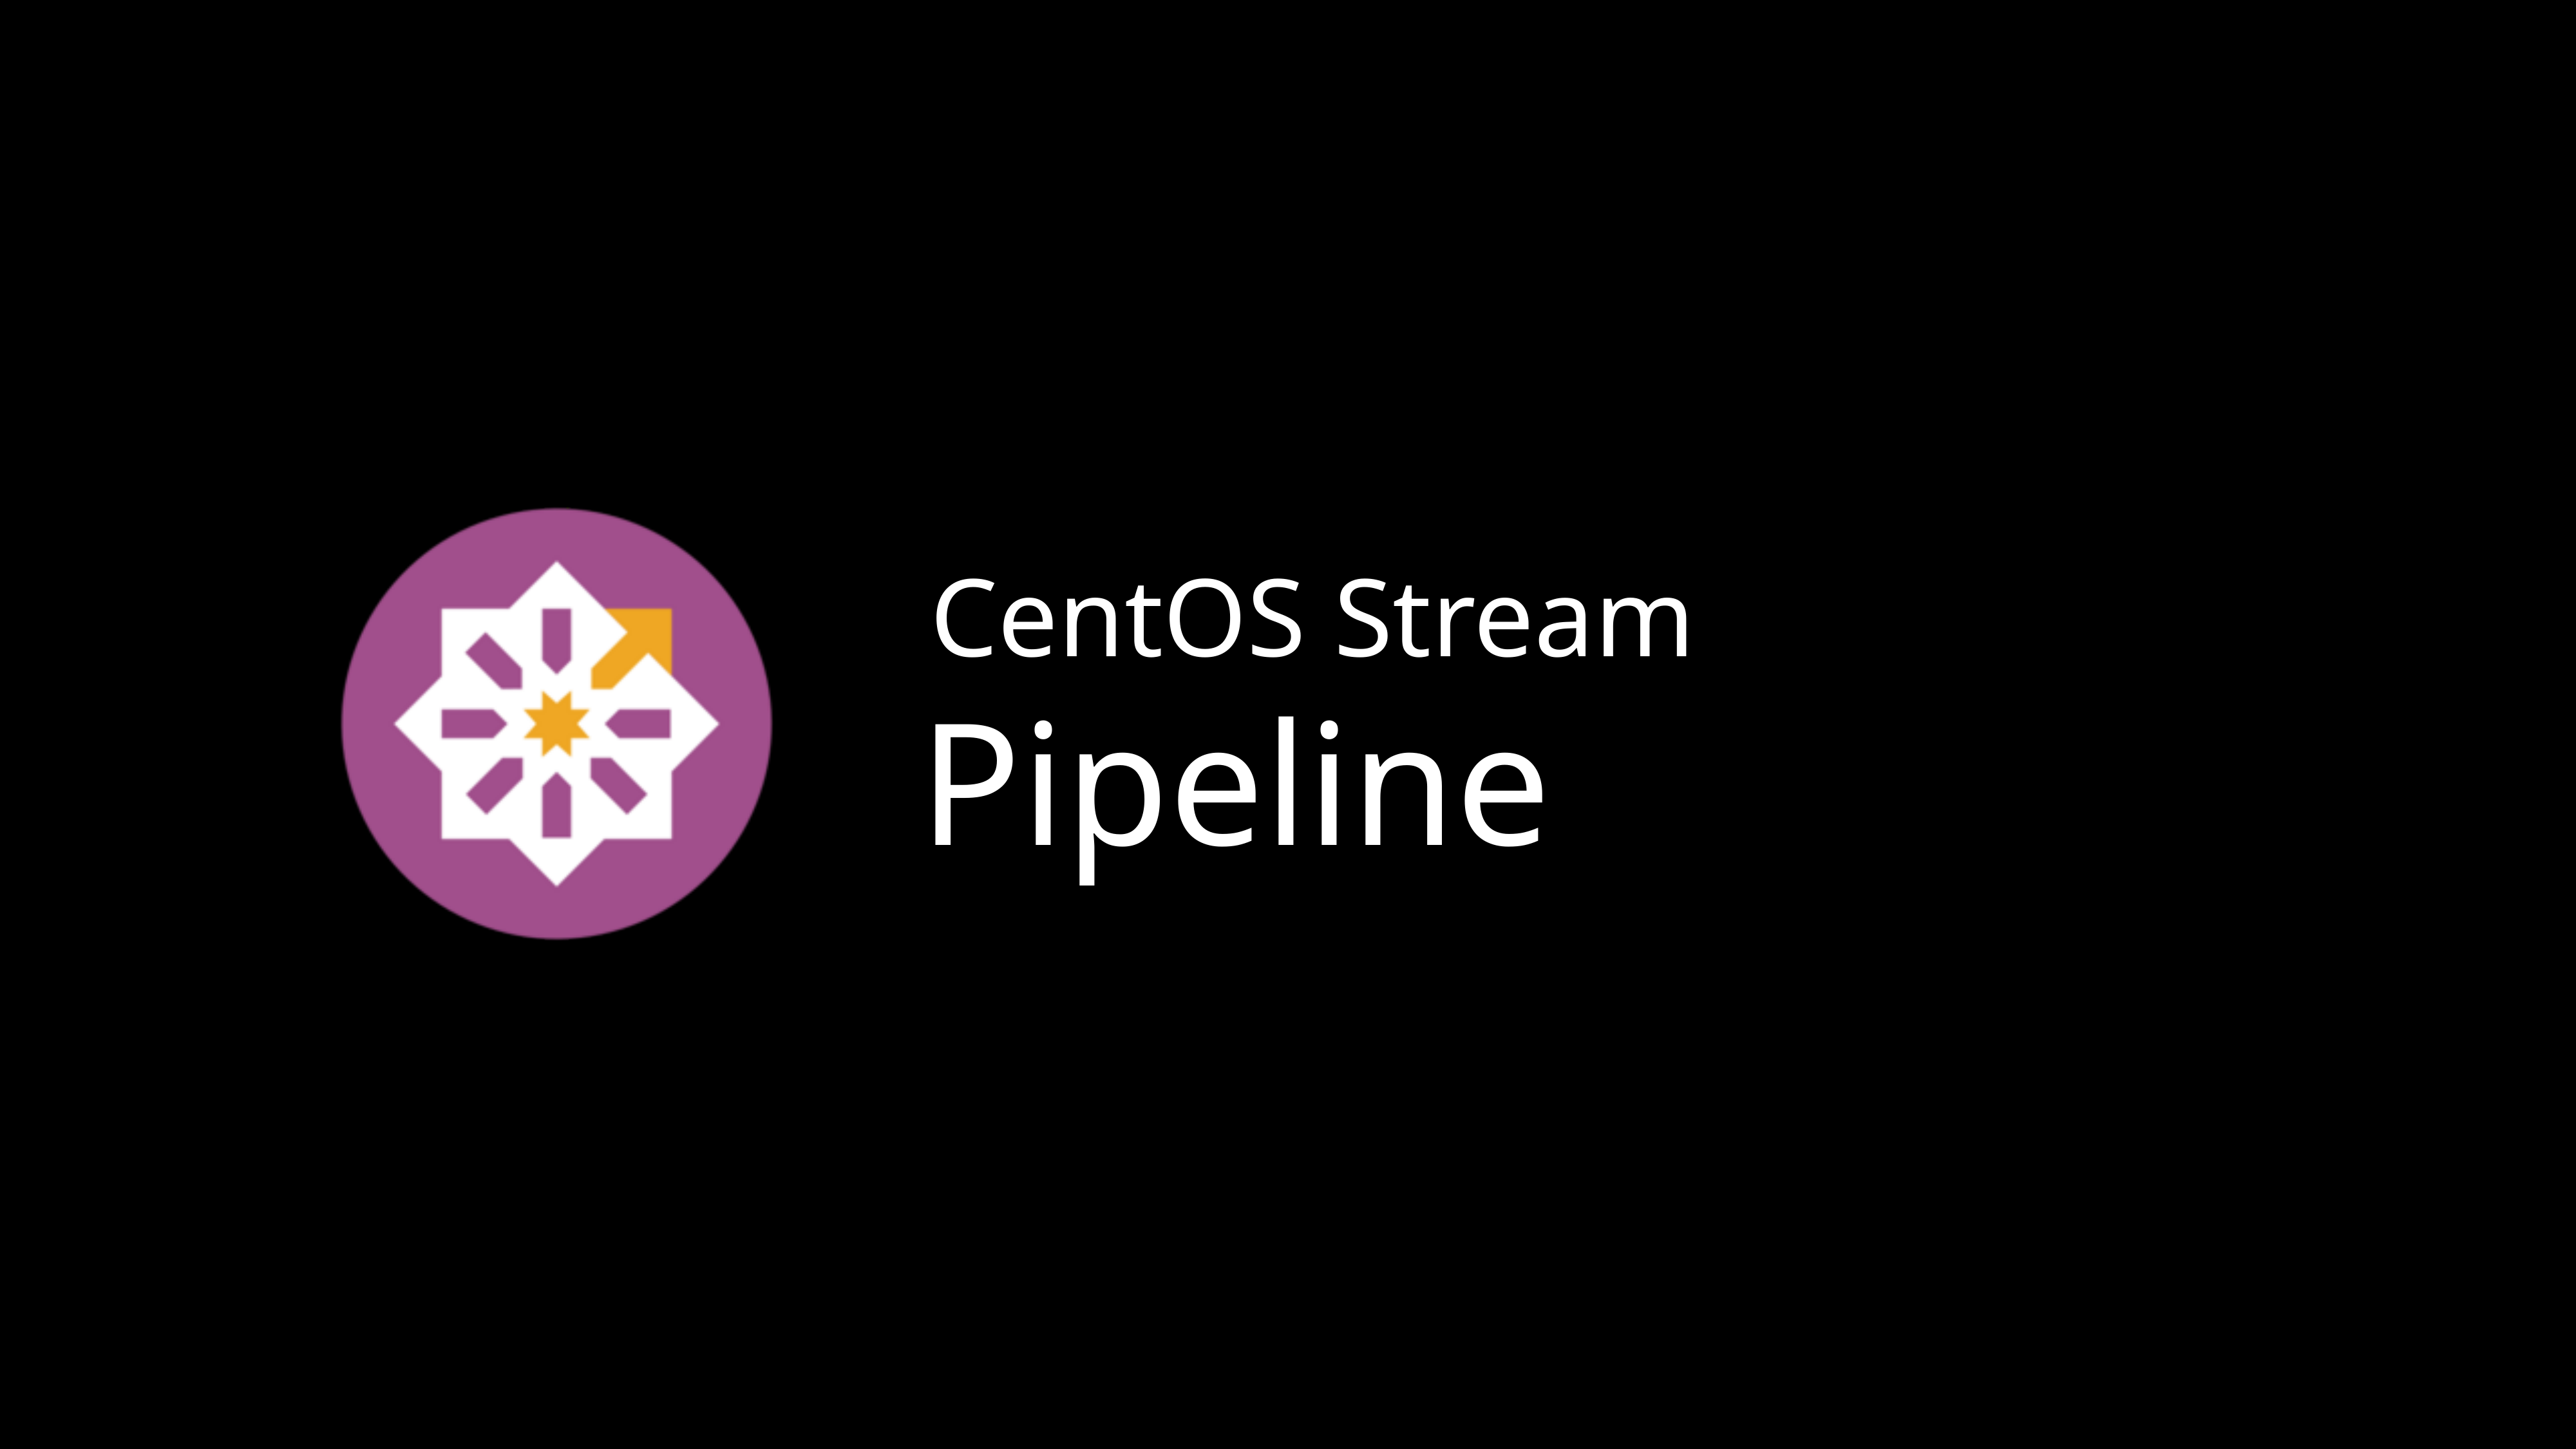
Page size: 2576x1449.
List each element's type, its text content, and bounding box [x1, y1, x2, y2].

text_box CentOS Stream [924, 558, 1884, 685]
picture [299, 466, 815, 983]
text_box Pipeline [914, 694, 1618, 887]
